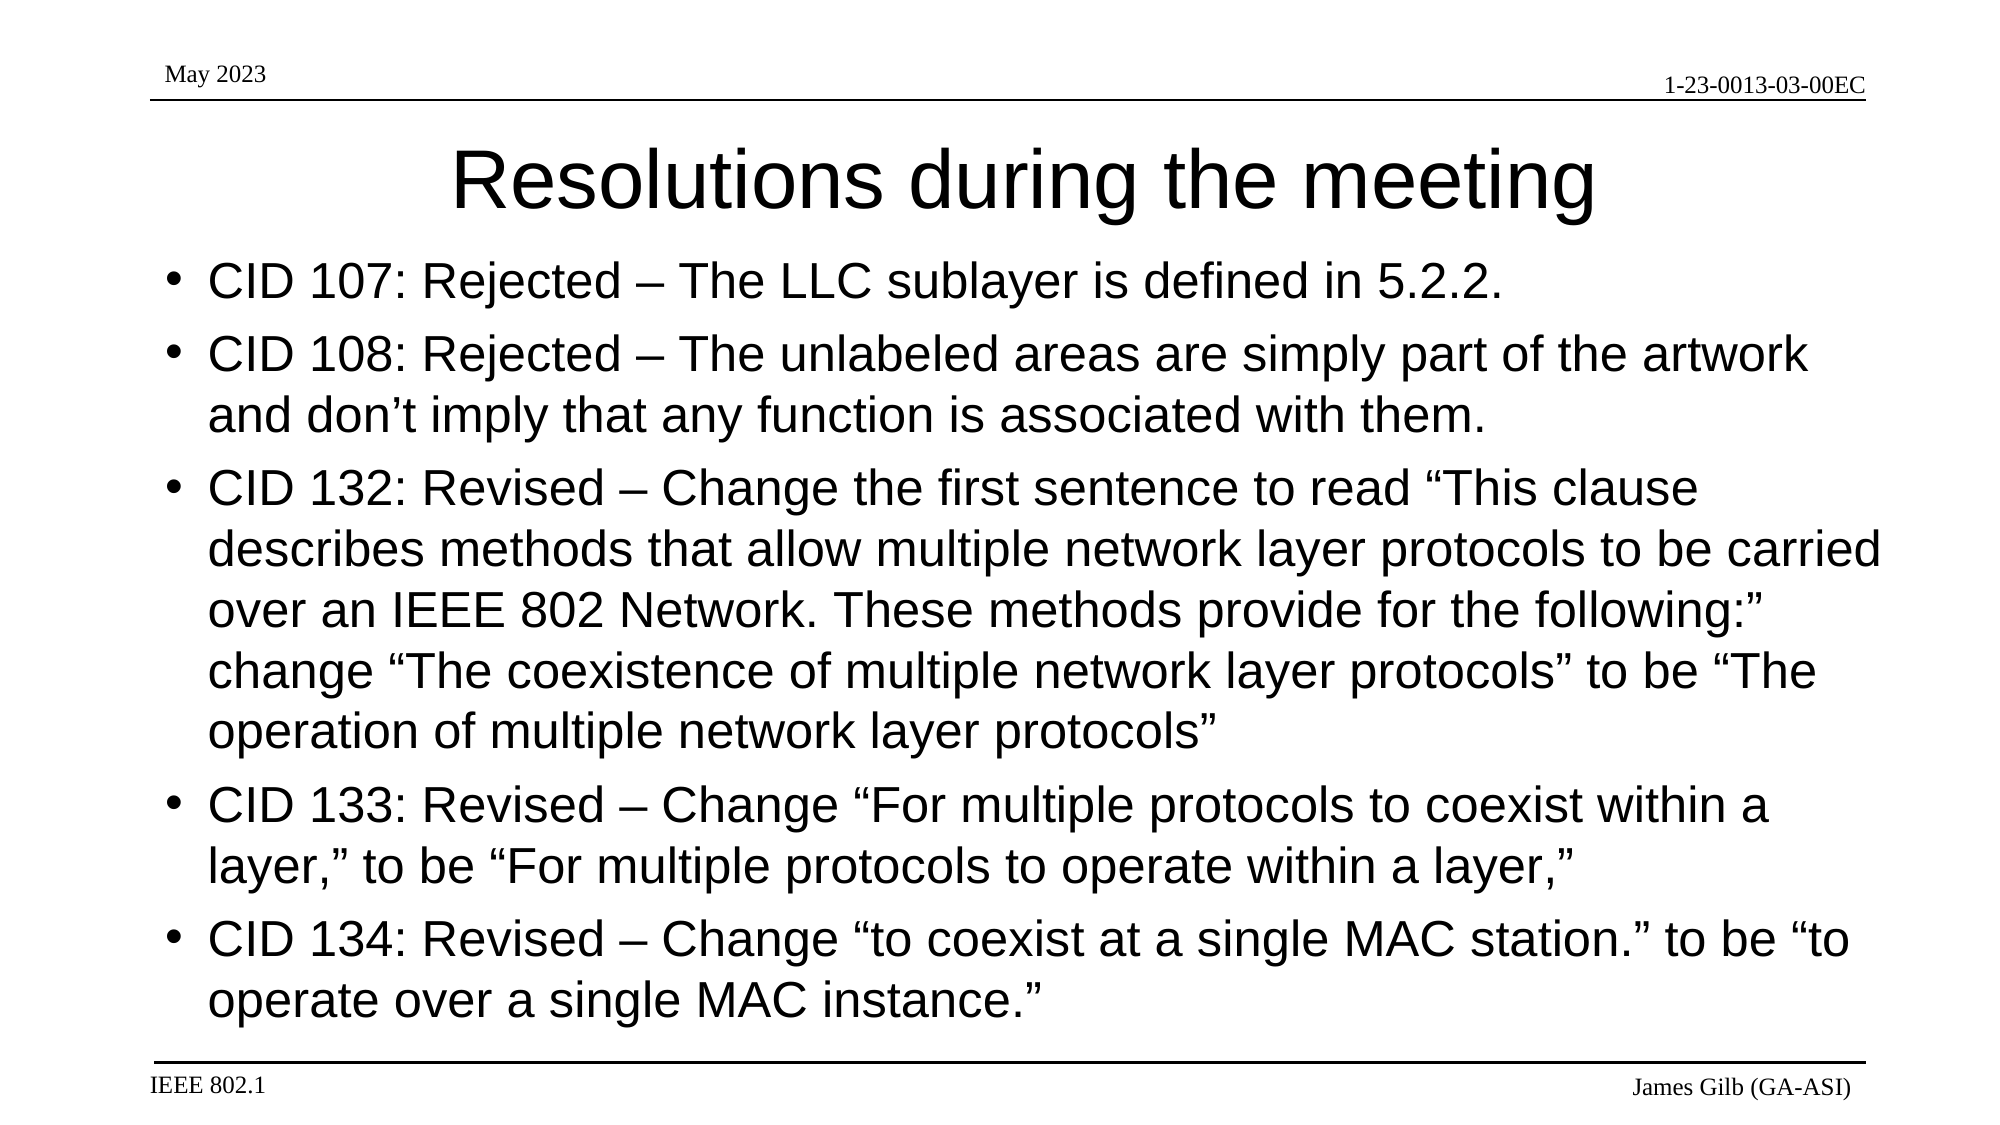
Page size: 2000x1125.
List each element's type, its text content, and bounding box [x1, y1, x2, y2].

title Resolutions during the meeting [149, 112, 1900, 238]
list CID 107: Rejected – The LLC sublayer is defined in 5.2.2. CID 108: Rejected – The unlabeled areas are simply part of the artwork and don’t imply that any function is associated with them. CID 132: Revised – Change the first sentence to read “This clause describes methods that allow multiple network layer protocols to be carried over an IEEE 802 Network. These methods provide for the following:” change “The coexistence of multiple network layer protocols” to be “The operation of multiple network layer protocols” CID 133: Revised – Change “For multiple protocols to coexist within a layer,” to be “For multiple protocols to operate within a layer,” CID 134: Revised – Change “to coexist at a single MAC station.” to be “to operate over a single MAC instance.” [149, 239, 1900, 1051]
